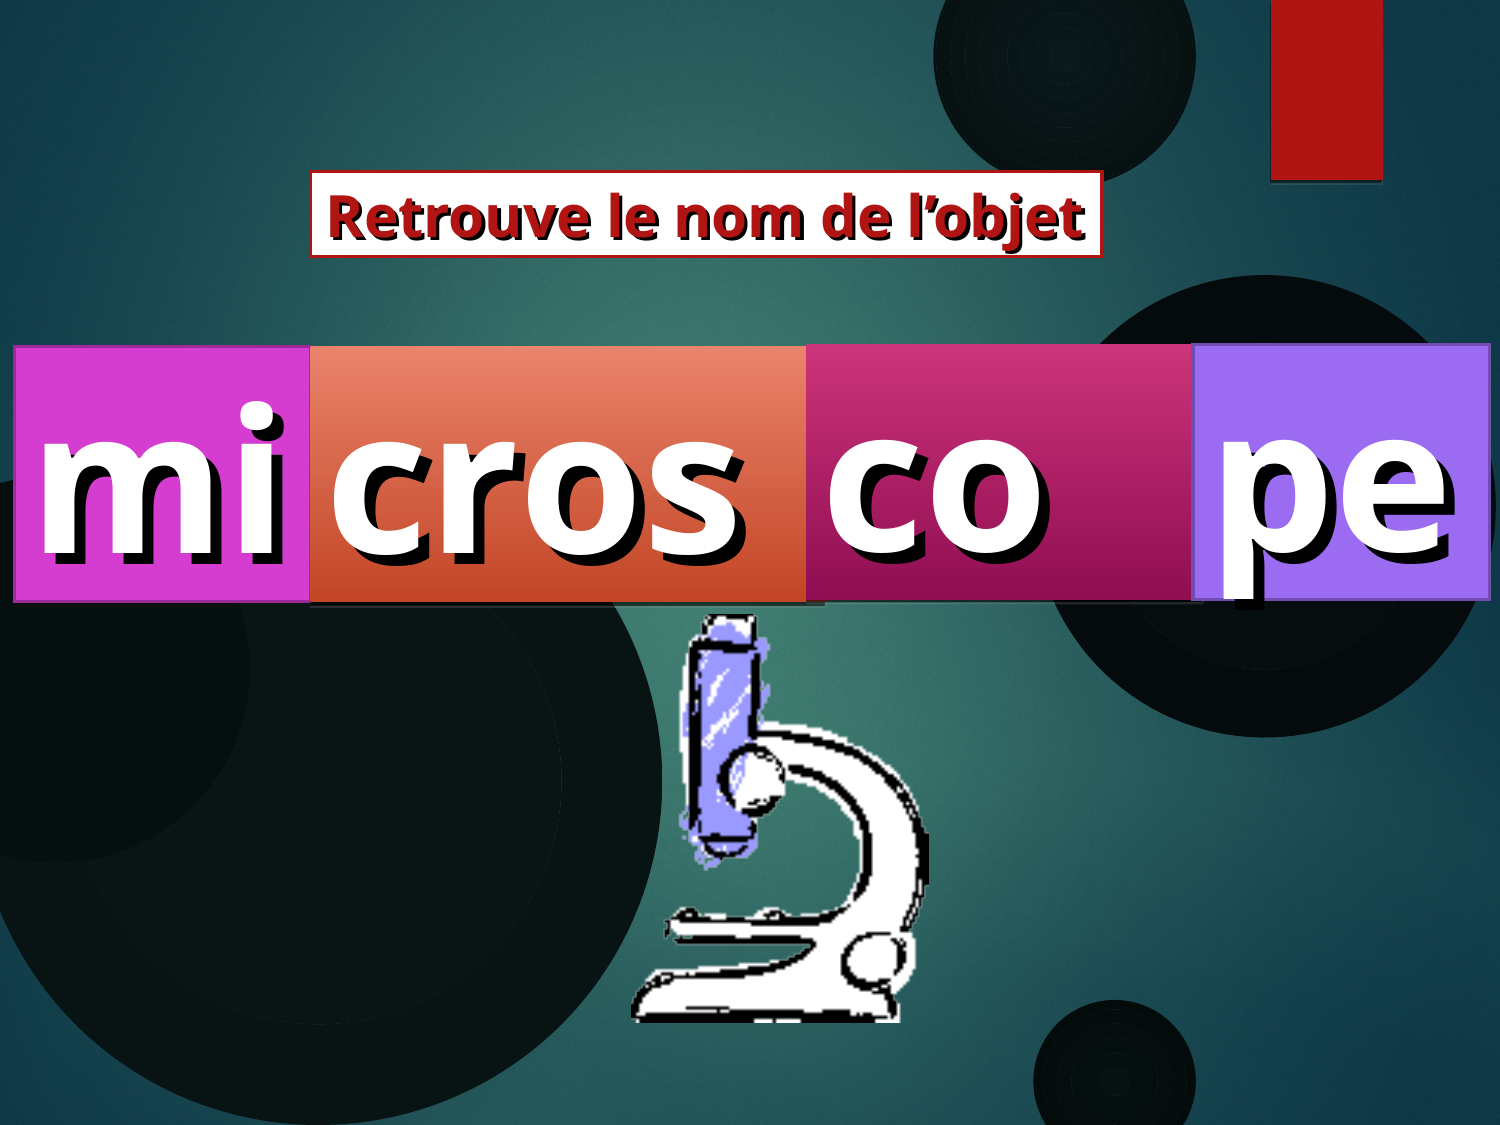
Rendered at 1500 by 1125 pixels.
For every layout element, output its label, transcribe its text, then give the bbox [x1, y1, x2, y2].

text_box pe [1193, 344, 1489, 599]
text_box Retrouve le nom de l’objet [311, 172, 1102, 257]
text_box mi [15, 346, 311, 601]
text_box cros [311, 346, 827, 601]
text_box co [806, 344, 1193, 599]
text_box pe [1264, 475, 1295, 529]
picture [631, 614, 929, 1023]
